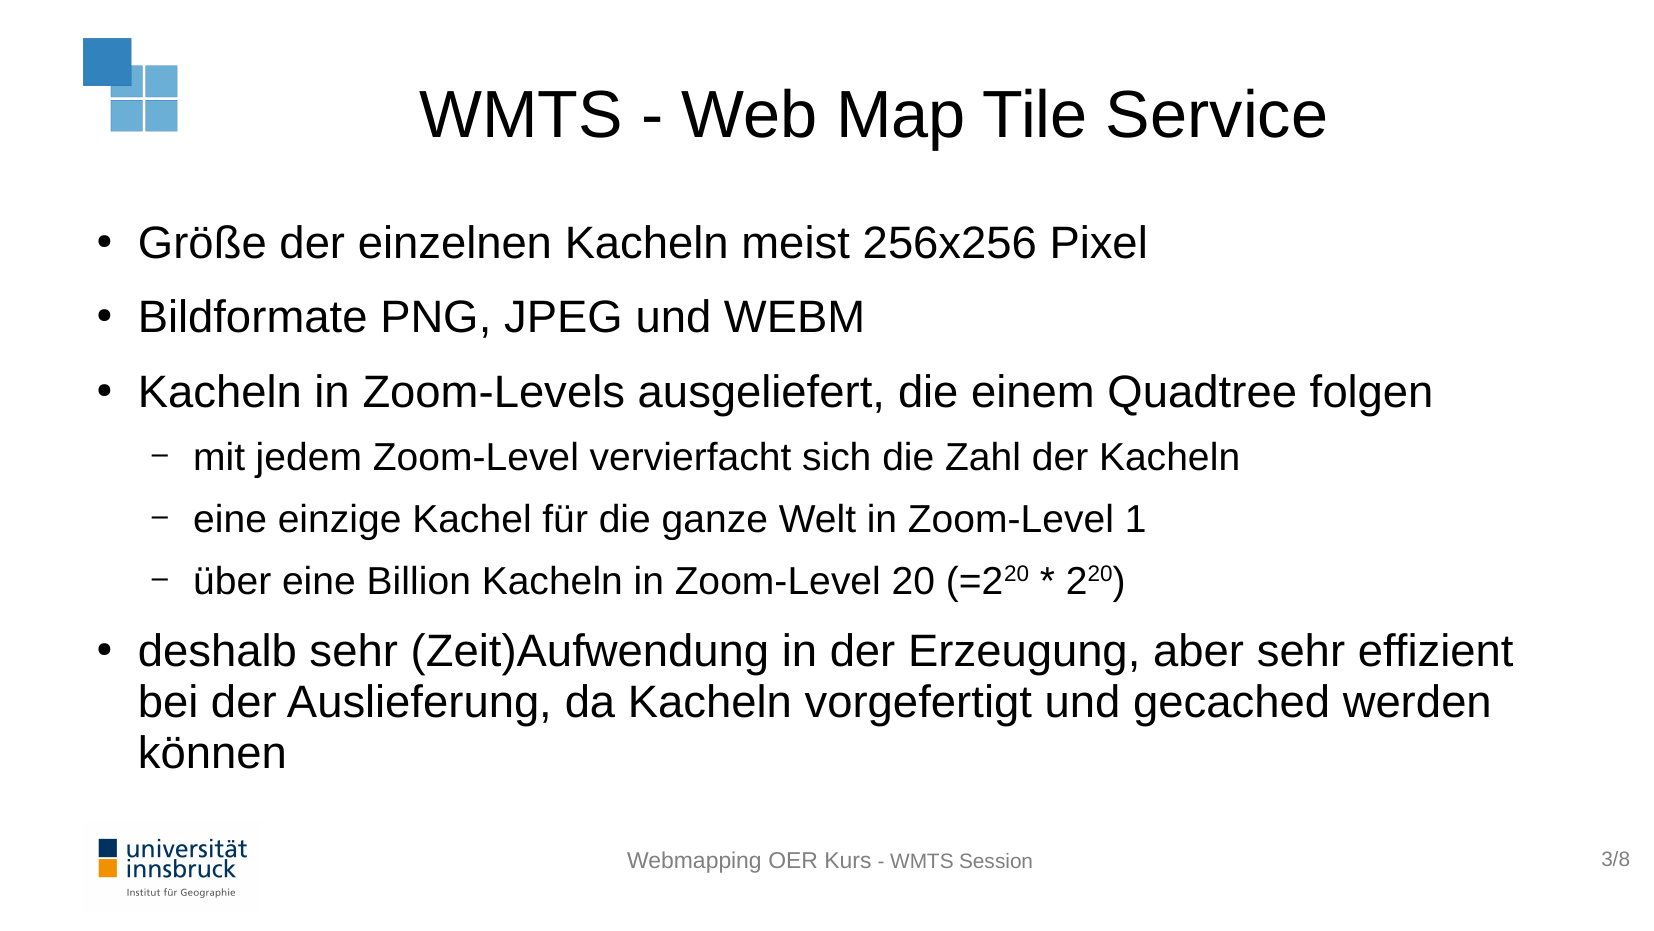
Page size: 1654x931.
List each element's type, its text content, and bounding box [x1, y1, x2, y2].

title WMTS - Web Map Tile Service [206, 37, 1542, 193]
list Größe der einzelnen Kacheln meist 256x256 Pixel Bildformate PNG, JPEG und WEBM Kacheln in Zoom-Levels ausgeliefert, die einem Quadtree folgen mit jedem Zoom-Level vervierfacht sich die Zahl der Kacheln eine einzige Kachel für die ganze Welt in Zoom-Level 1 über eine Billion Kacheln in Zoom-Level 20 (=220 * 220) deshalb sehr (Zeit)Aufwendung in der Erzeugung, aber sehr effizient bei der Auslieferung, da Kacheln vorgefertigt und gecached werden können [82, 217, 1560, 779]
picture [82, 37, 178, 132]
picture [82, 822, 263, 912]
